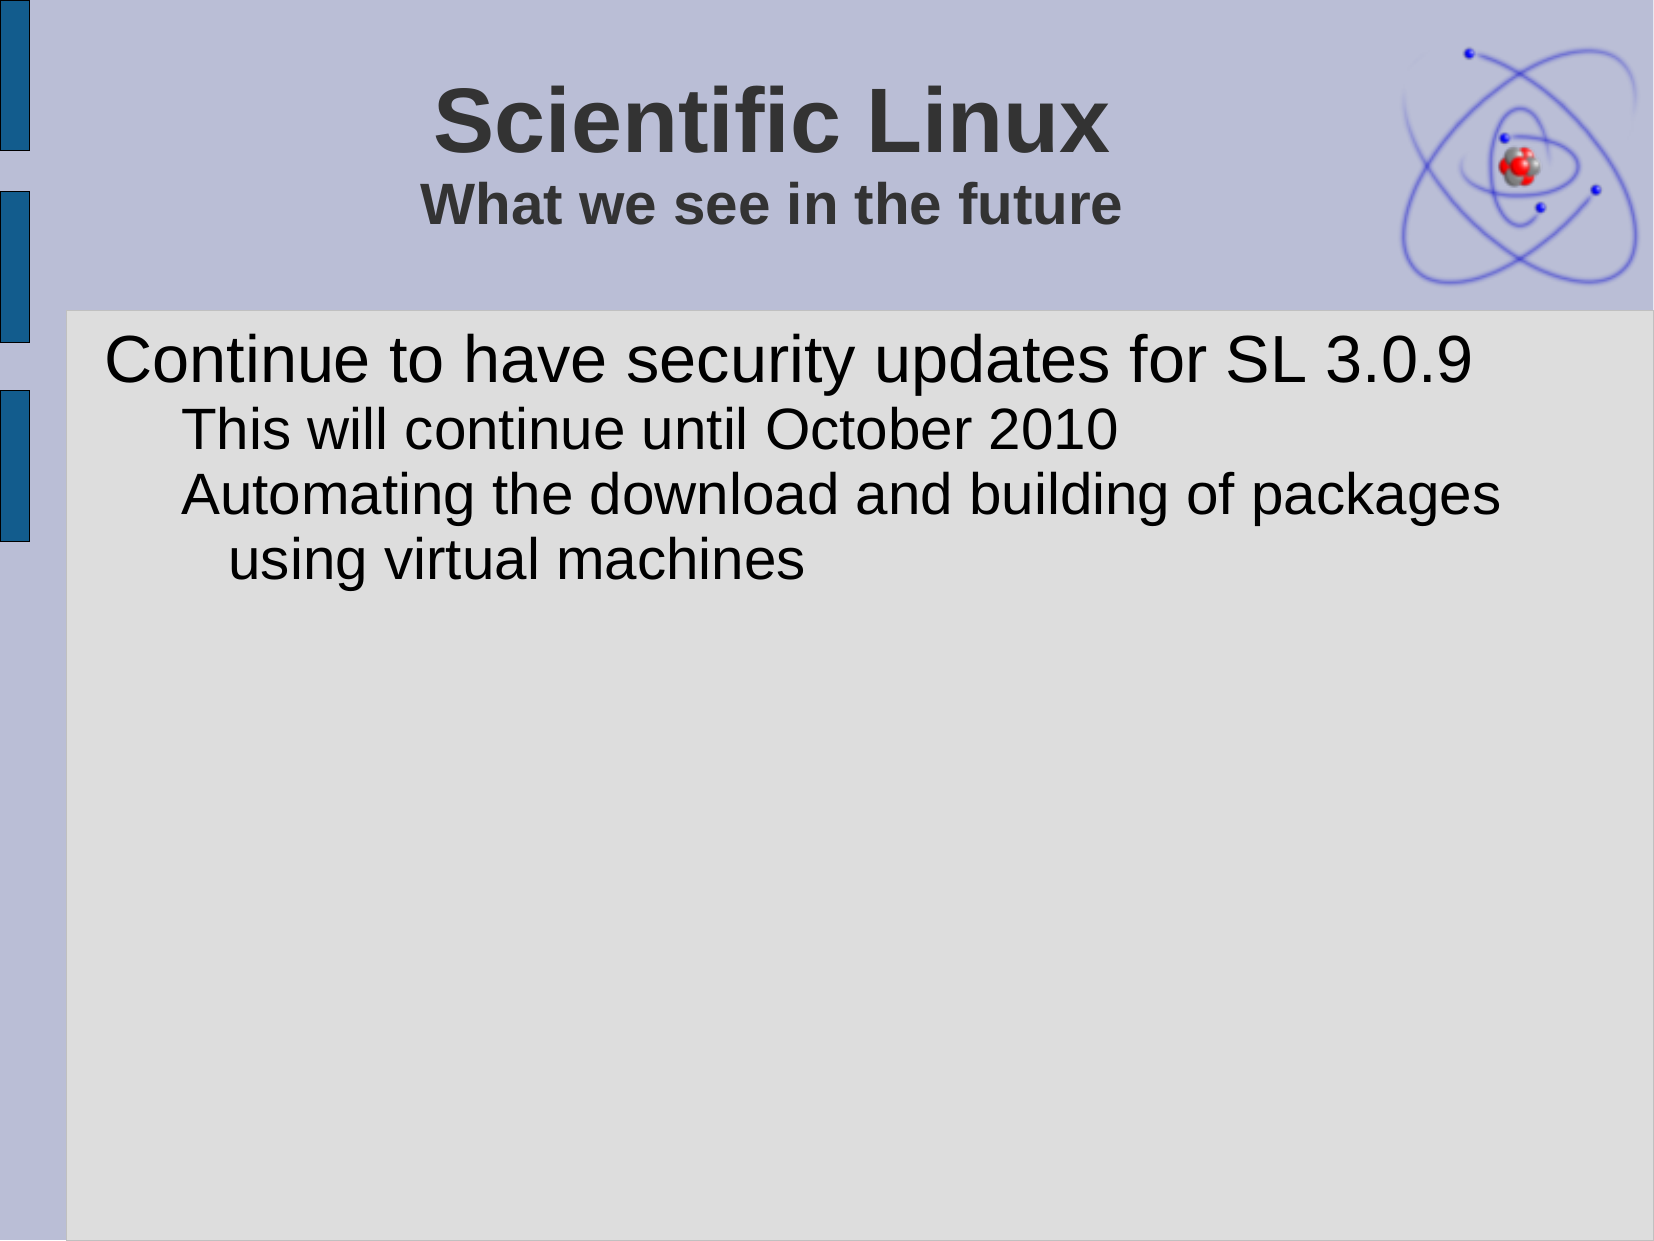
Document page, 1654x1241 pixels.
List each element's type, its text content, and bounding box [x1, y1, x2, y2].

list Continue to have security updates for SL 3.0.9 This will continue until October 2010 Automating the download and building of packages using virtual machines [86, 321, 1576, 1163]
picture [1386, 33, 1654, 301]
title Scientific Linux What we see in the future [82, 39, 1386, 267]
